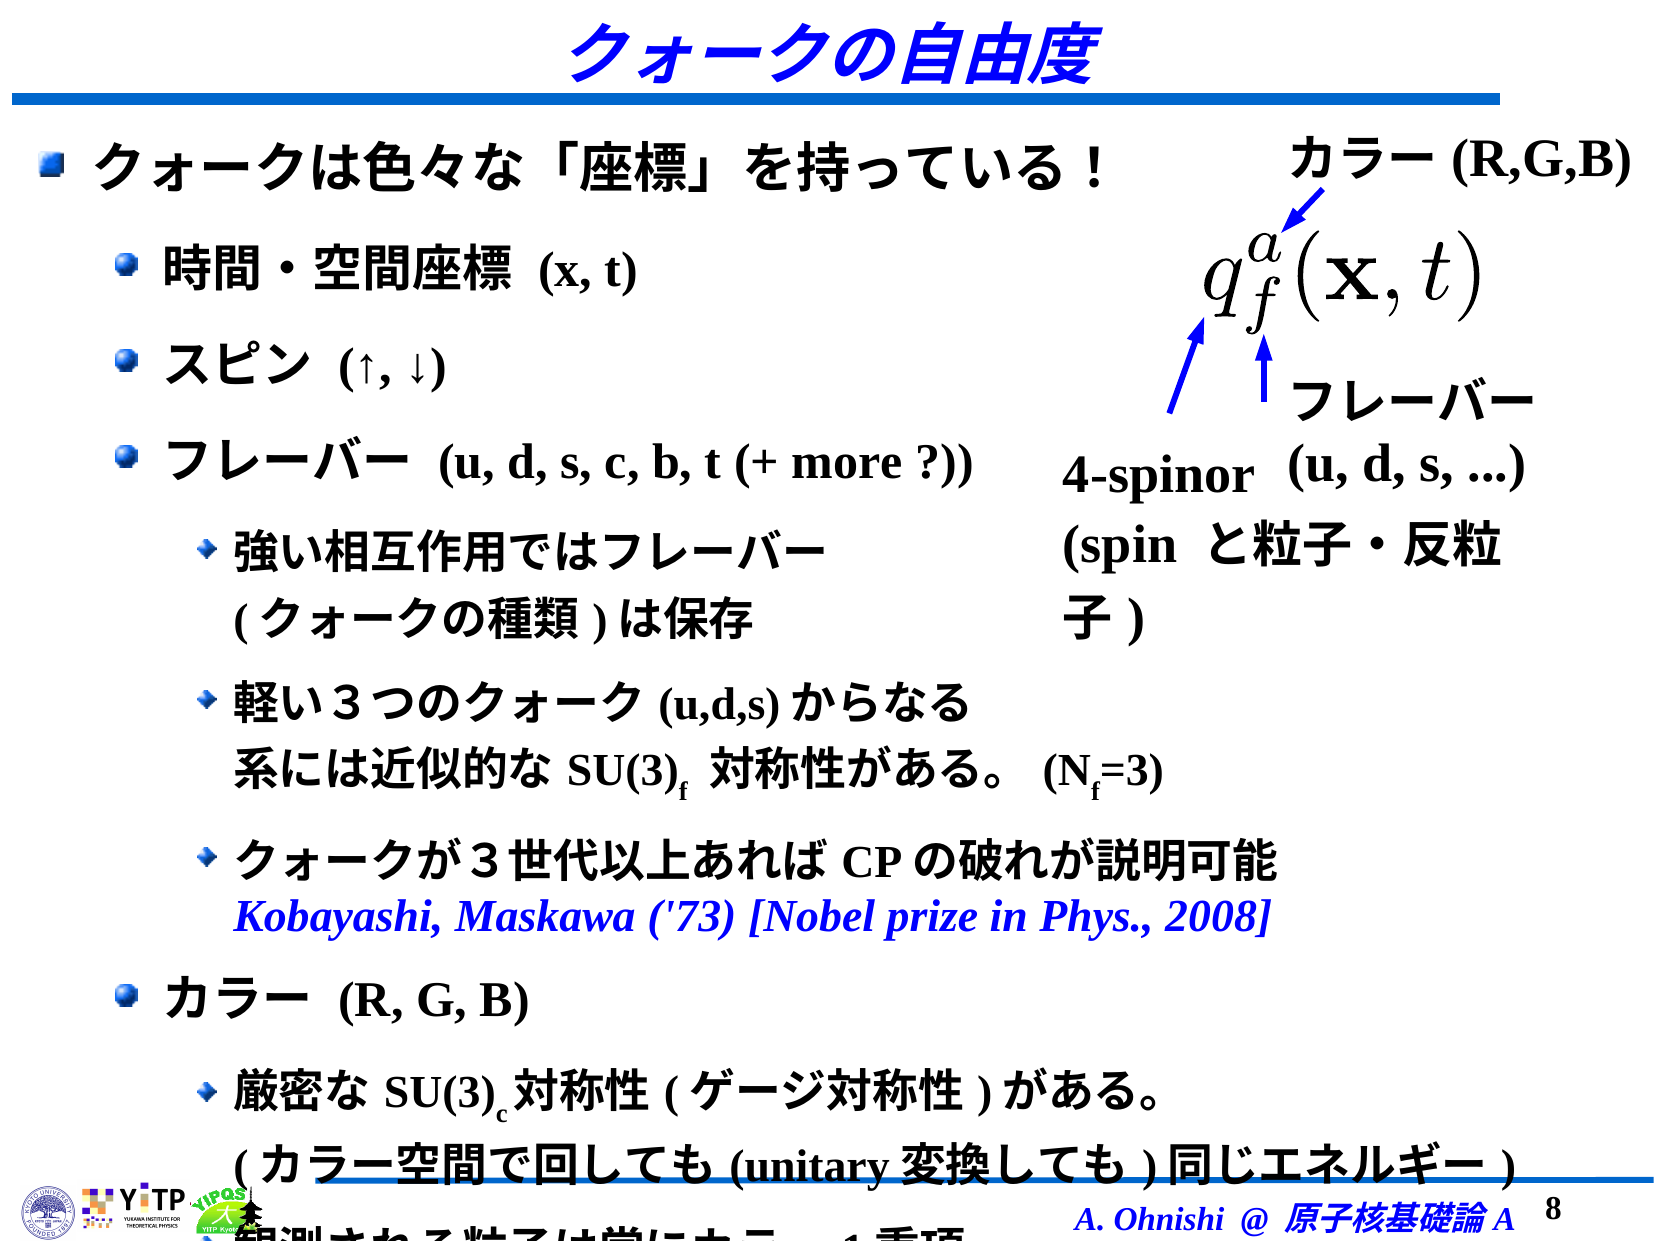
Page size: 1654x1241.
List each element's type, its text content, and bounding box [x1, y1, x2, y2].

list クォークは色々な「座標」を持っている！ 時間・空間座標 (x, t) スピン (↑, ↓) フレーバー (u, d, s, c, b, t (+ more ?)) 強い相互作用ではフレーバー (クォークの種類)は保存 軽い３つのクォーク(u,d,s)からなる 系には近似的なSU(3)f 対称性がある。(Nf=3) クォークが３世代以上あればCPの破れが説明可能 Kobayashi, Maskawa ('73) [Nobel prize in Phys., 2008] カラー (R, G, B) 厳密なSU(3)c対称性(ゲージ対称性)がある。 (カラー空間で回しても(unitary変換しても)同じエネルギー) 観測される粒子は常にカラー1重項 (カラー空間の回転で「回らない」スカラー) c.f. 単独のクォークはカラー3重項 (Nc=3) [20, 124, 1621, 1241]
text_box [1200, 230, 1489, 335]
text_box フレーバー (u, d, s, ...) [1287, 361, 1621, 473]
title クォークの自由度 [0, 0, 1654, 99]
text_box カラー(R,G,B) [1287, 118, 1642, 180]
text_box 4-spinor (spin と粒子・反粒子) [1062, 444, 1560, 567]
